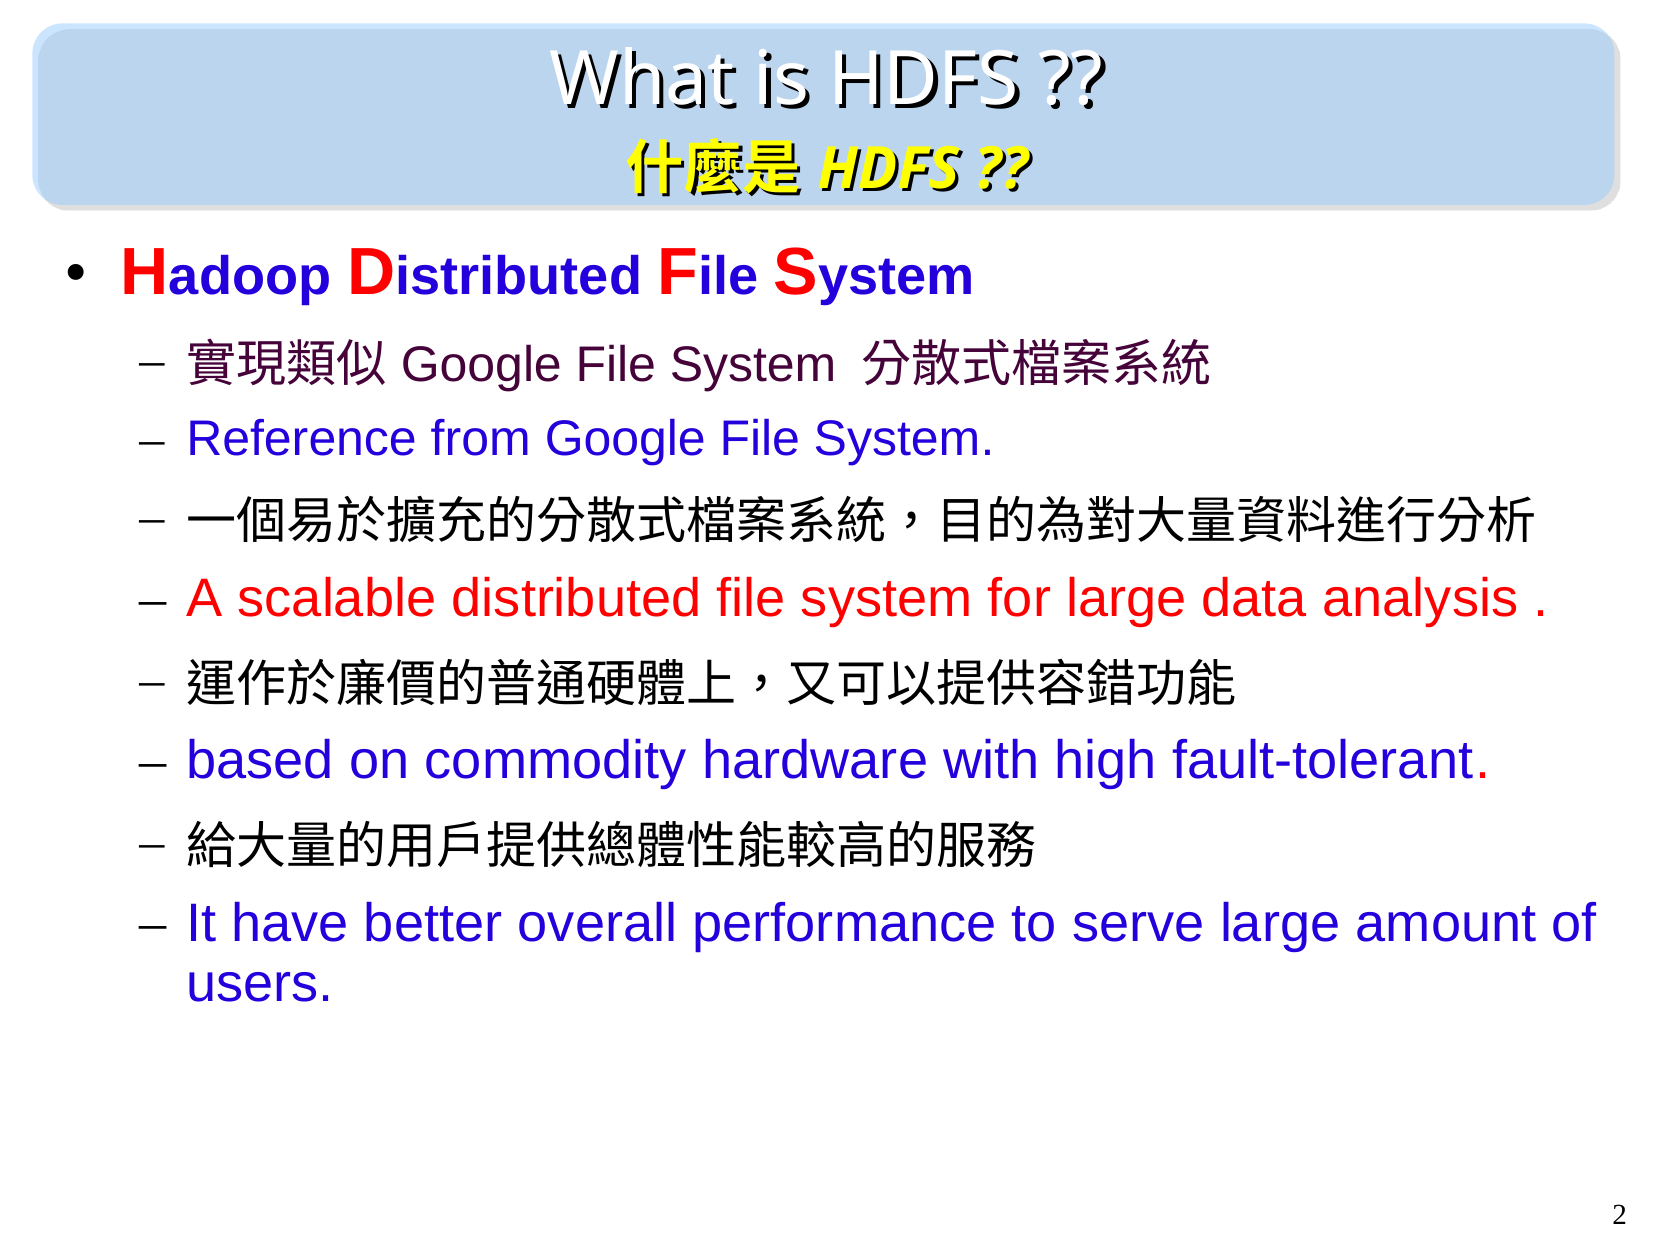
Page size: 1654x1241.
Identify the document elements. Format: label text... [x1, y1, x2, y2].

list Hadoop Distributed File System 實現類似Google File System 分散式檔案系統 Reference from Google File System. 一個易於擴充的分散式檔案系統，目的為對大量資料進行分析 A scalable distributed file system for large data analysis . 運作於廉價的普通硬體上，又可以提供容錯功能 based on commodity hardware with high fault-tolerant. 給大量的用戶提供總體性能較高的服務 It have better overall performance to serve large amount of users. [64, 234, 1600, 1198]
text_box [32, 23, 123, 205]
title What is HDFS ?? 什麼是HDFS ?? [123, 20, 1530, 211]
text_box [1530, 23, 1615, 205]
